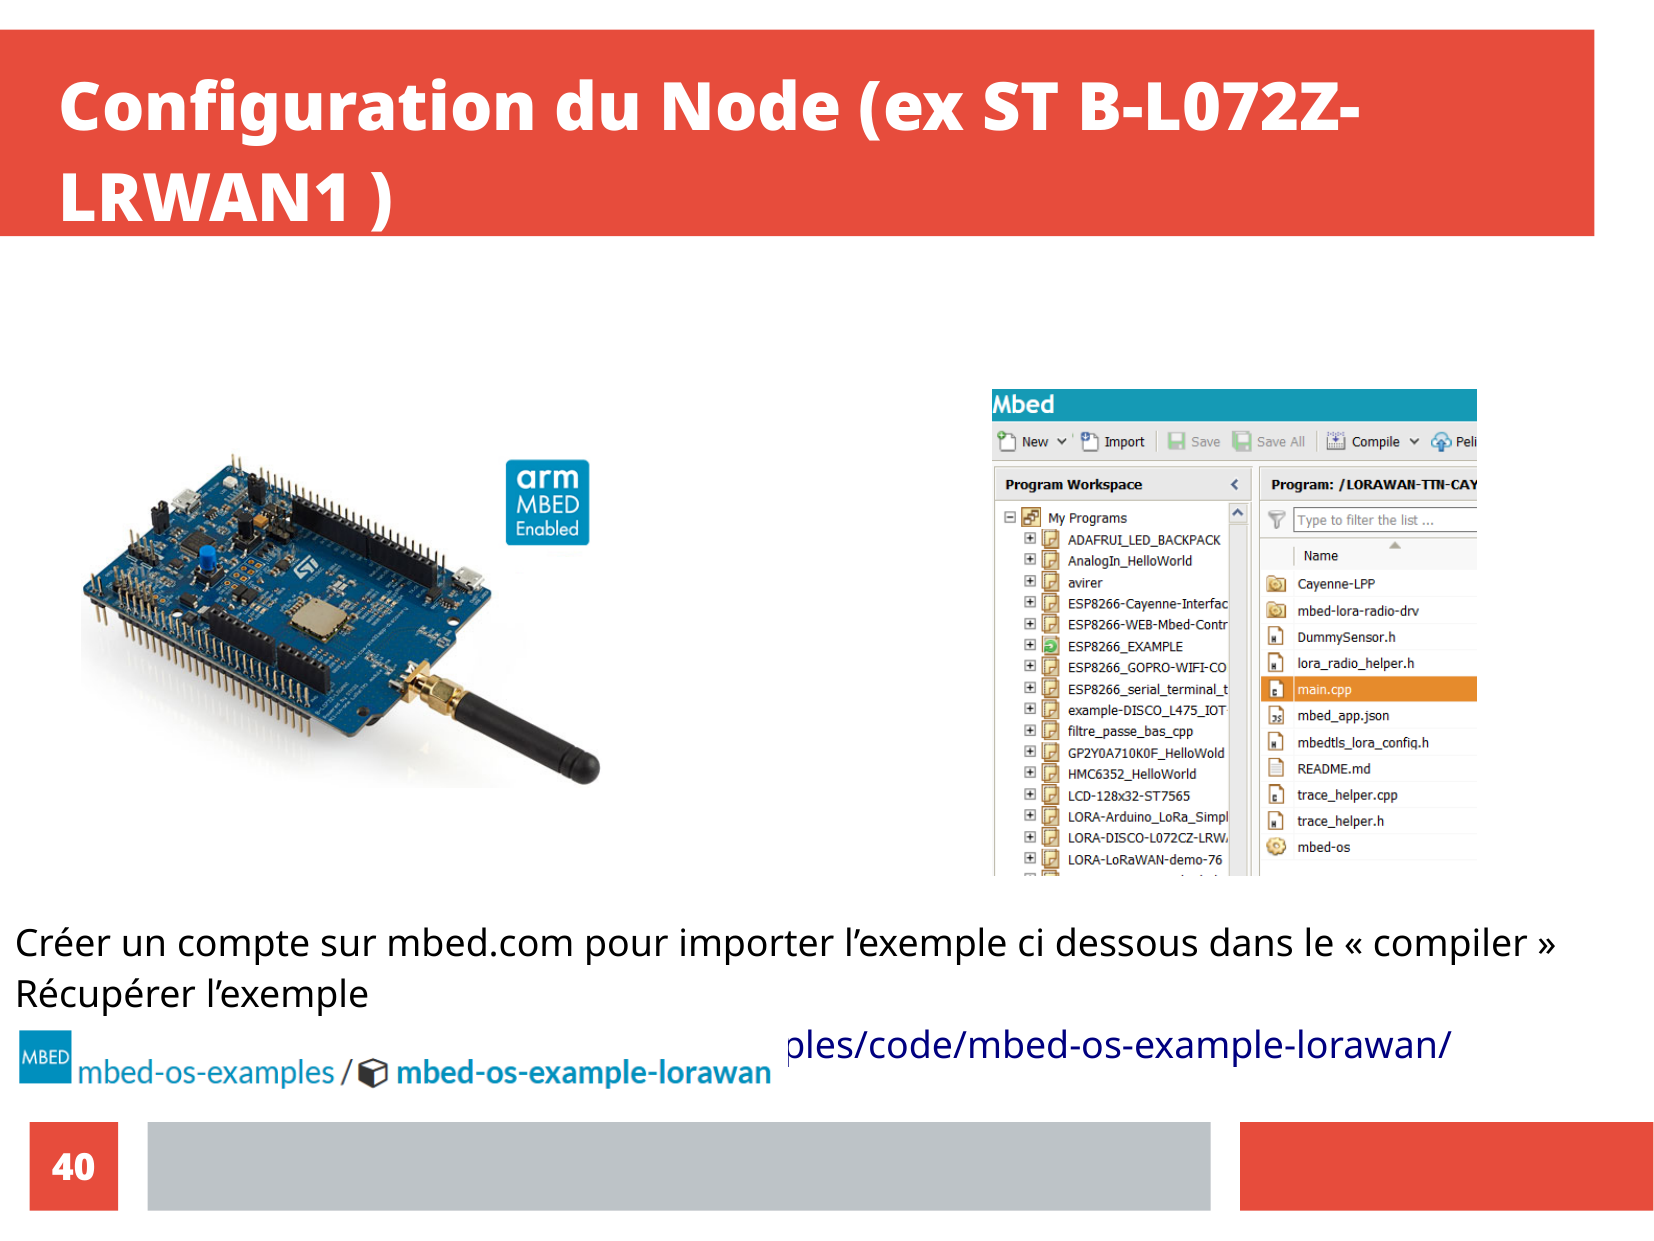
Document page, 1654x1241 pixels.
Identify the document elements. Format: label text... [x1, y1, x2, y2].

picture [992, 389, 1477, 876]
text_box Créer un compte sur mbed.com pour importer l’exemple ci dessous dans le « compiler » Récupérer l’exemple https://os.mbed.com/teams/mbed-os-examples/code/mbed-os-example-lorawan/ [0, 909, 1654, 1161]
picture [81, 448, 603, 788]
picture [11, 1023, 788, 1111]
title Configuration du Node (ex ST B-L072Z-LRWAN1 ) [59, 59, 1595, 207]
